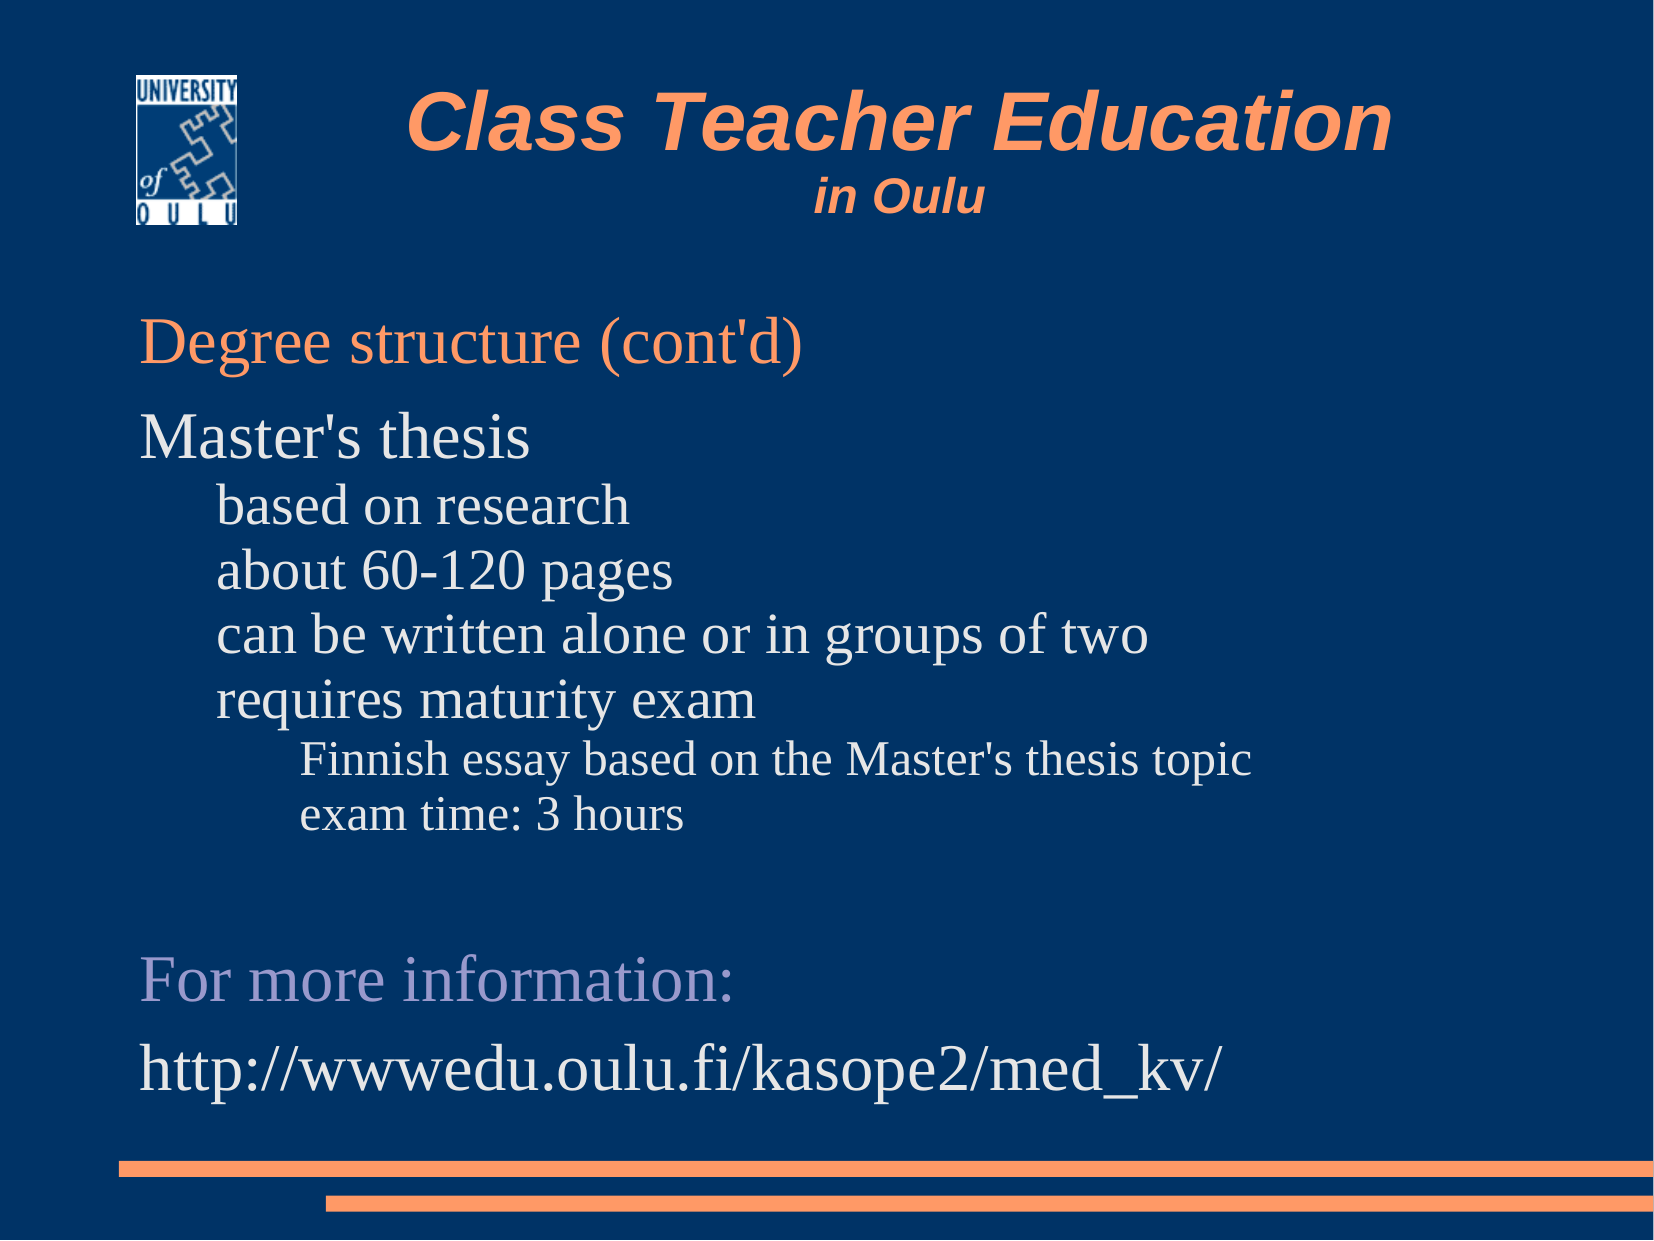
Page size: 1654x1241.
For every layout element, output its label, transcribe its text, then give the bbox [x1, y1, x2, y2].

list For more information: [121, 942, 1562, 1028]
picture [136, 75, 237, 225]
list Degree structure (cont'd) [121, 304, 1562, 390]
title Class Teacher Education in Oulu [265, 46, 1534, 254]
list Master's thesis based on research about 60-120 pages can be written alone or in groups of two requires maturity exam Finnish essay based on the Master's thesis topic exam time: 3 hours [122, 398, 1562, 857]
list http://wwwedu.oulu.fi/kasope2/med_kv/ [122, 1030, 1562, 1111]
